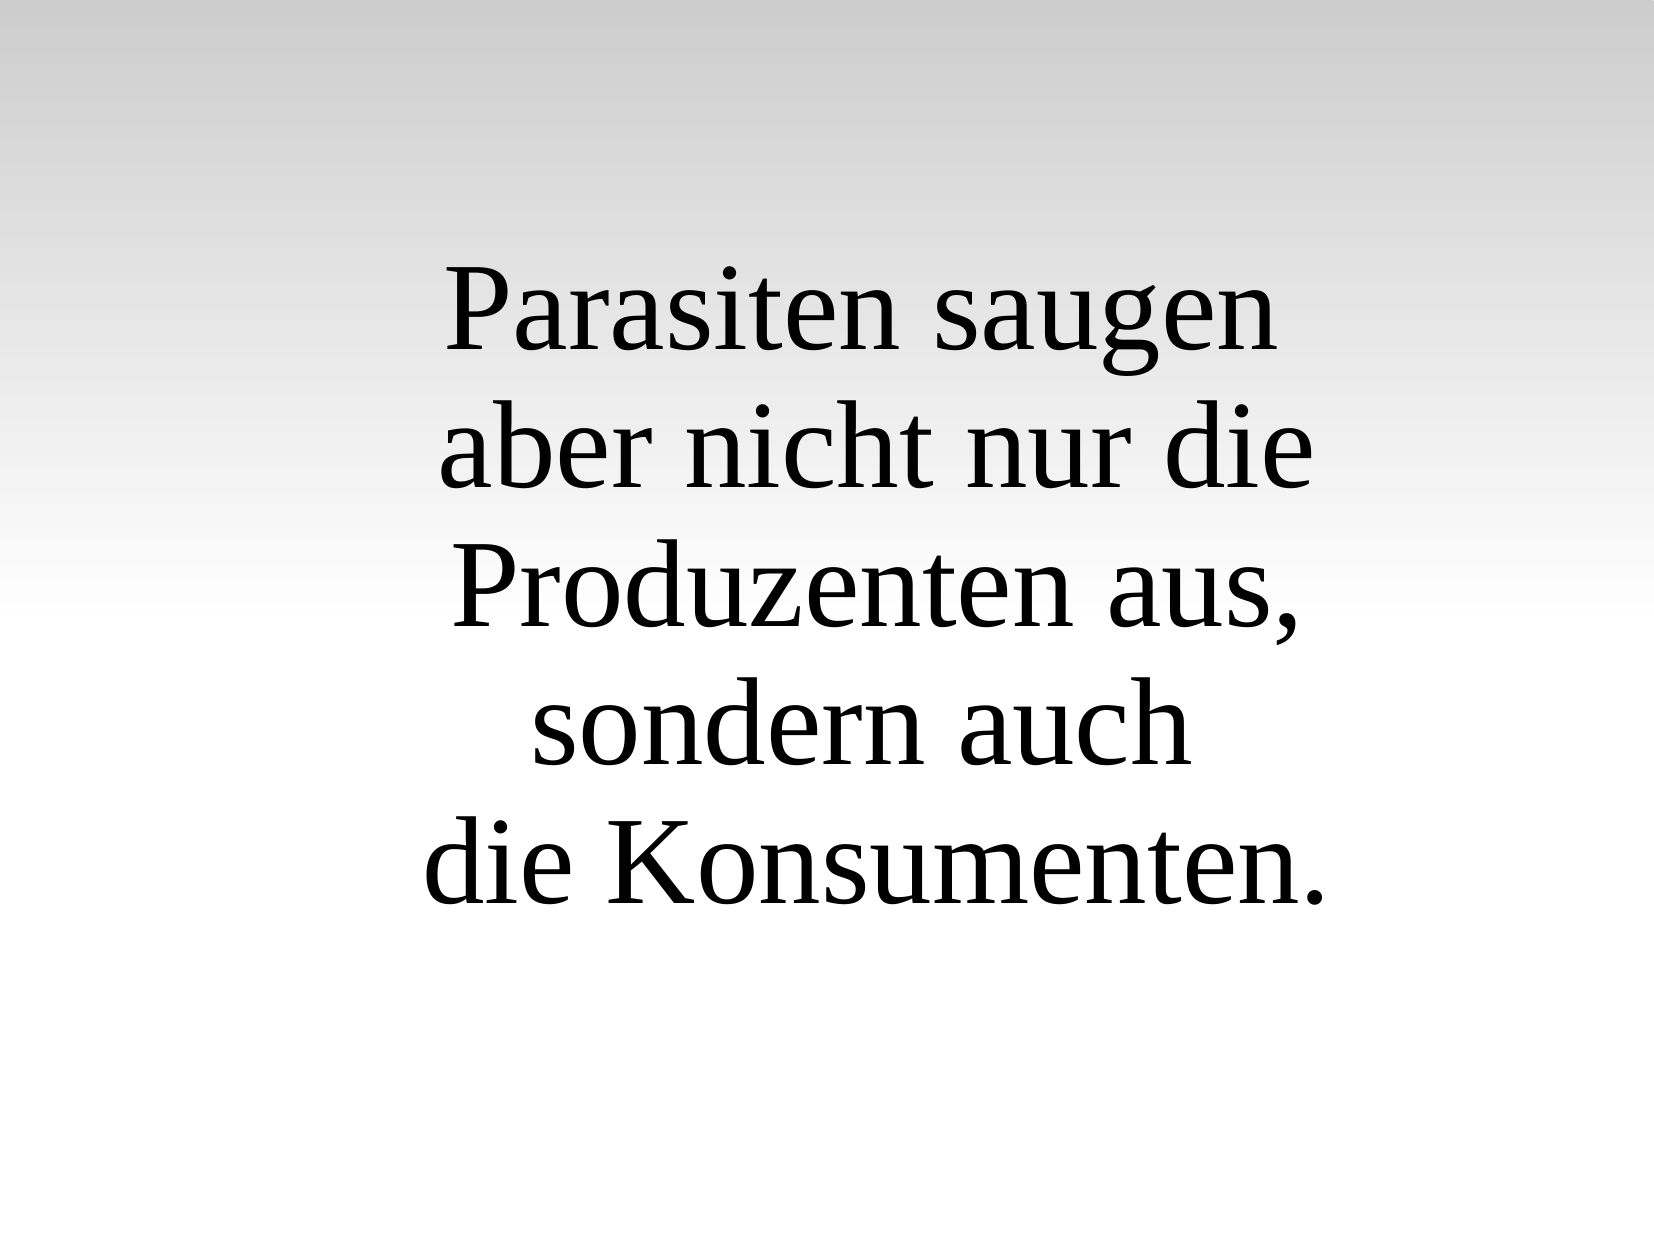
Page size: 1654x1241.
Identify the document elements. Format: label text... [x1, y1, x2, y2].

text_box Parasiten saugen aber nicht nur die Produzenten aus, sondern auch die Konsumenten. [407, 230, 1347, 952]
